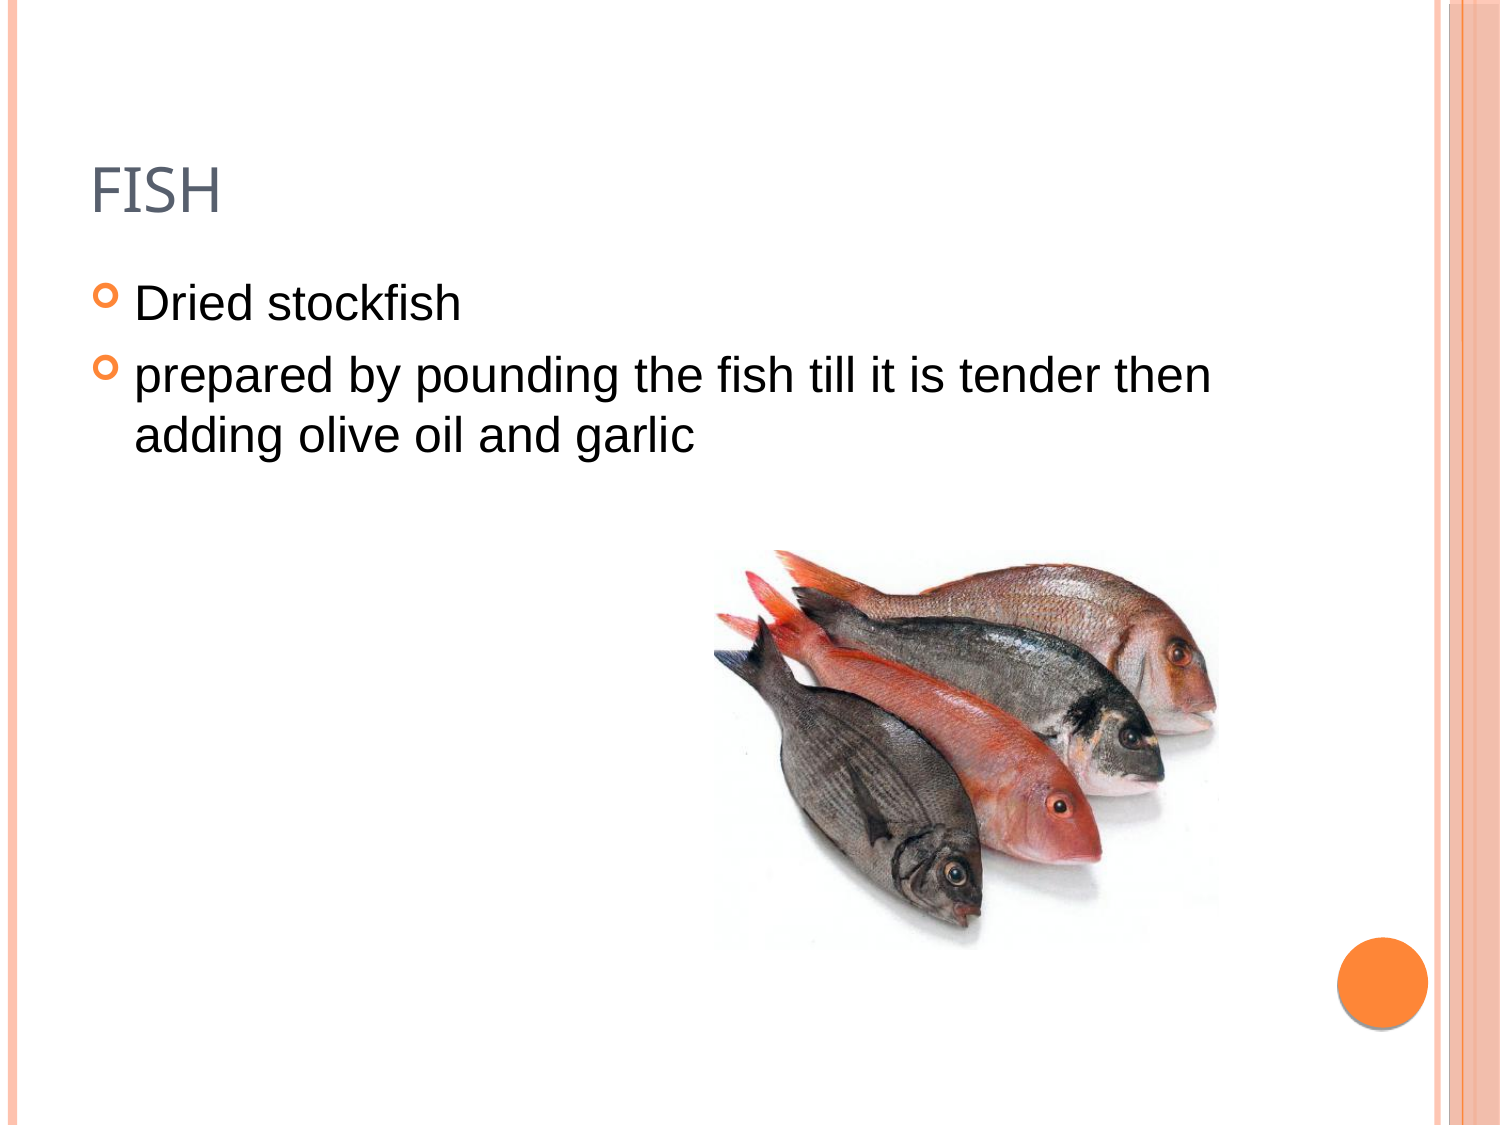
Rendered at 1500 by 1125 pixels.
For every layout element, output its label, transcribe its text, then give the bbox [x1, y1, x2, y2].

picture [714, 550, 1219, 950]
list Dried stockfish prepared by pounding the fish till it is tender then adding olive oil and garlic [75, 262, 1300, 1062]
title FISH [75, 45, 1300, 233]
